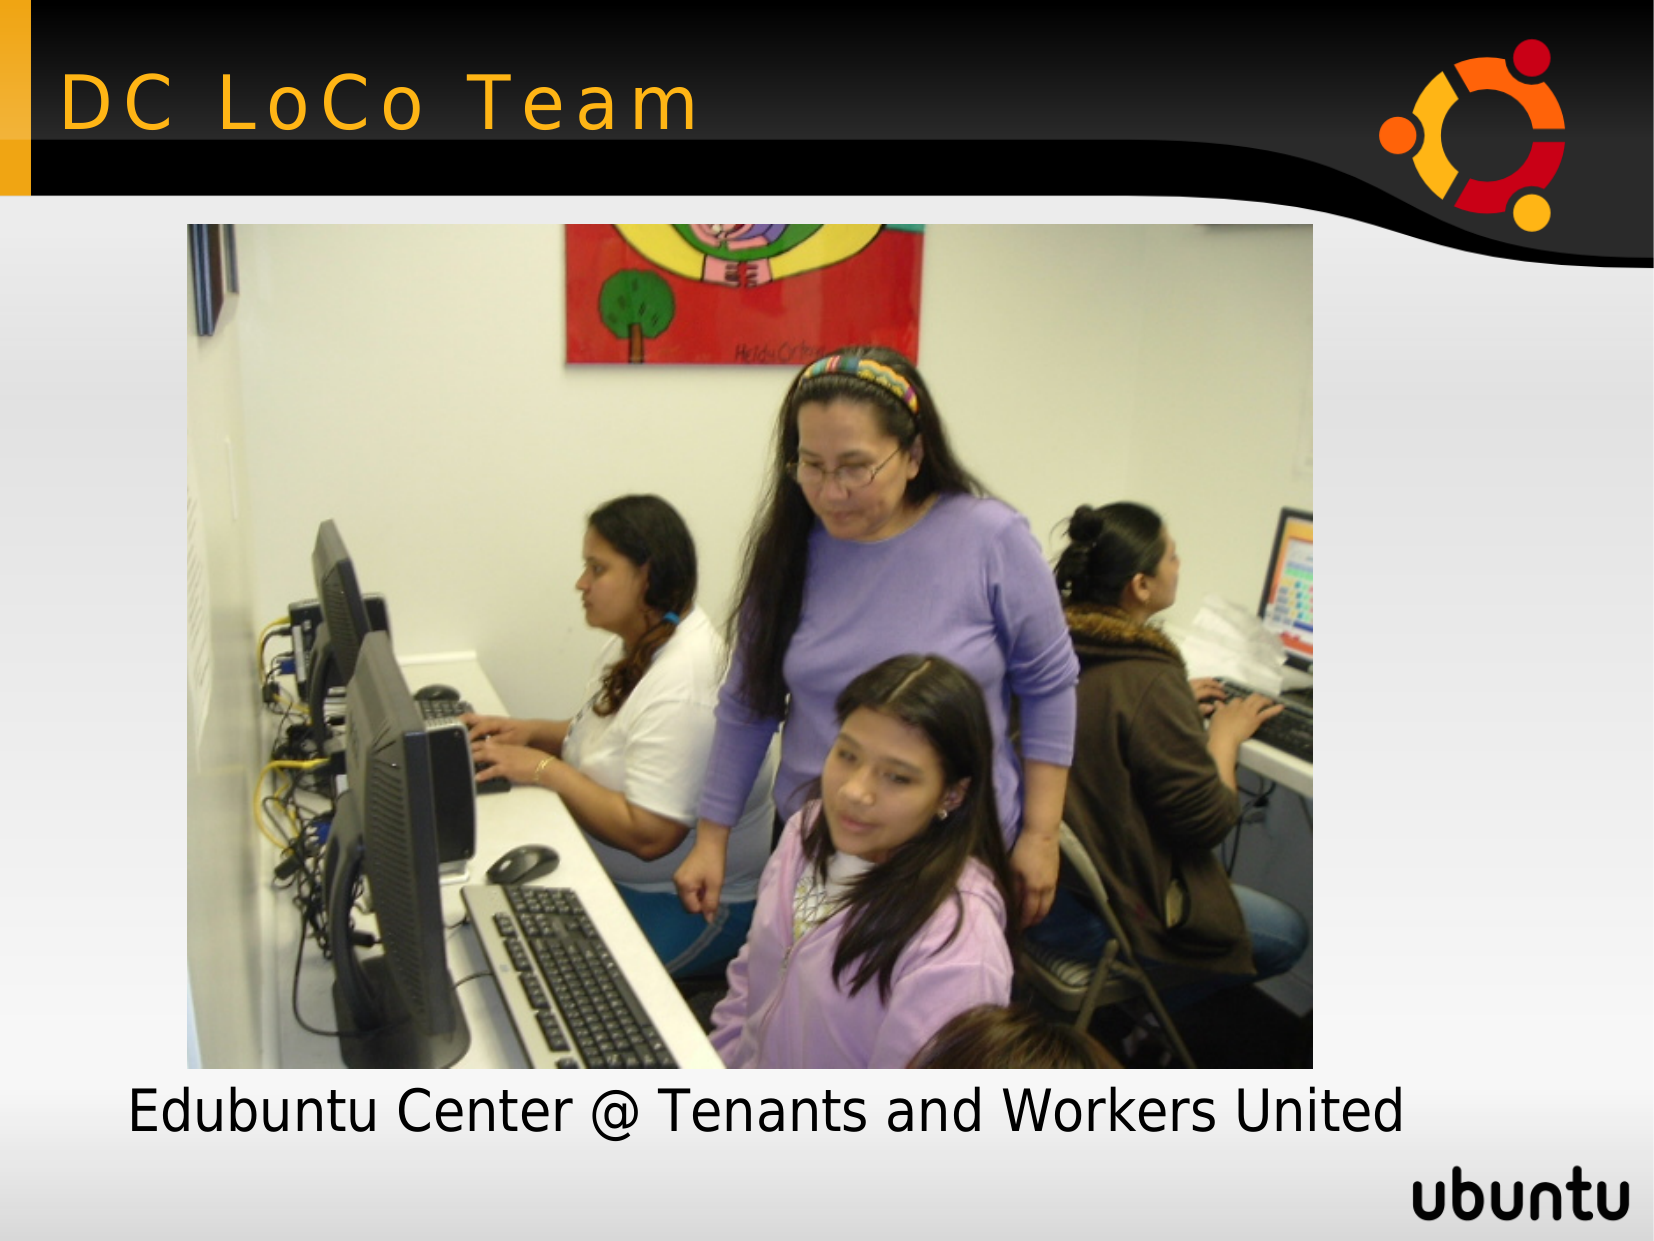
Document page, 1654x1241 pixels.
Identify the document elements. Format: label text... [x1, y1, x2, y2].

picture [0, 0, 1654, 1241]
title DC LoCo Team [59, 36, 1270, 171]
text_box Edubuntu Center @ Tenants and Workers United [112, 1069, 1566, 1153]
